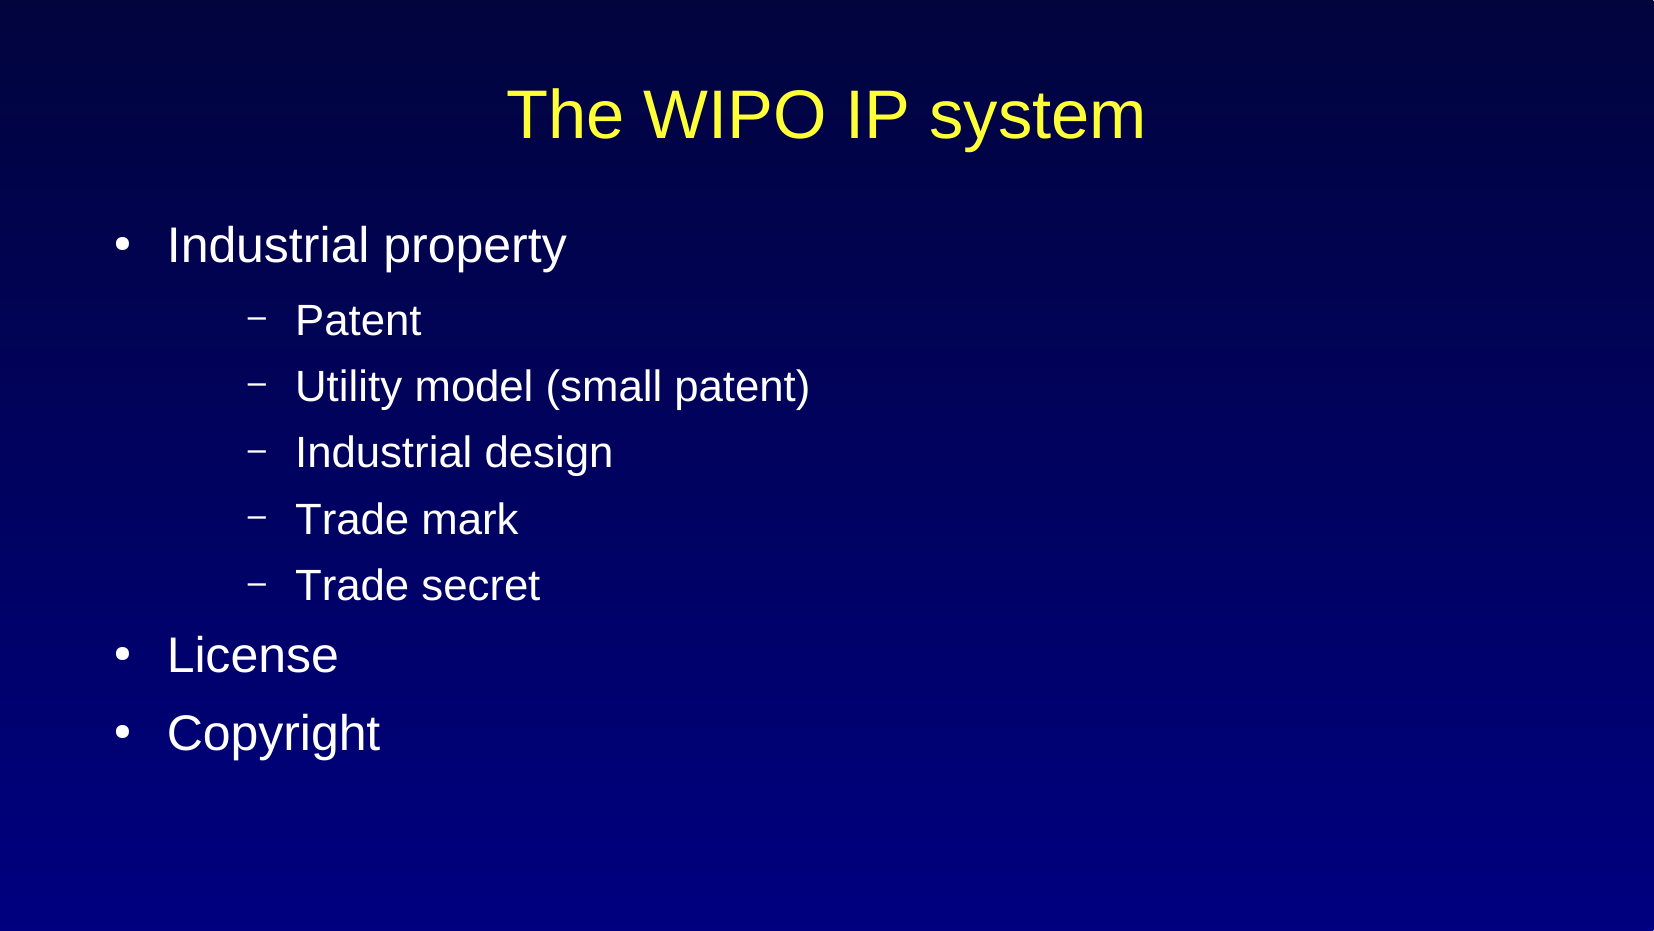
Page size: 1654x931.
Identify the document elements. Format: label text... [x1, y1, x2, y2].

list Industrial property Patent Utility model (small patent) Industrial design Trade mark Trade secret License Copyright [82, 217, 1571, 762]
title The WIPO IP system [82, 37, 1571, 193]
